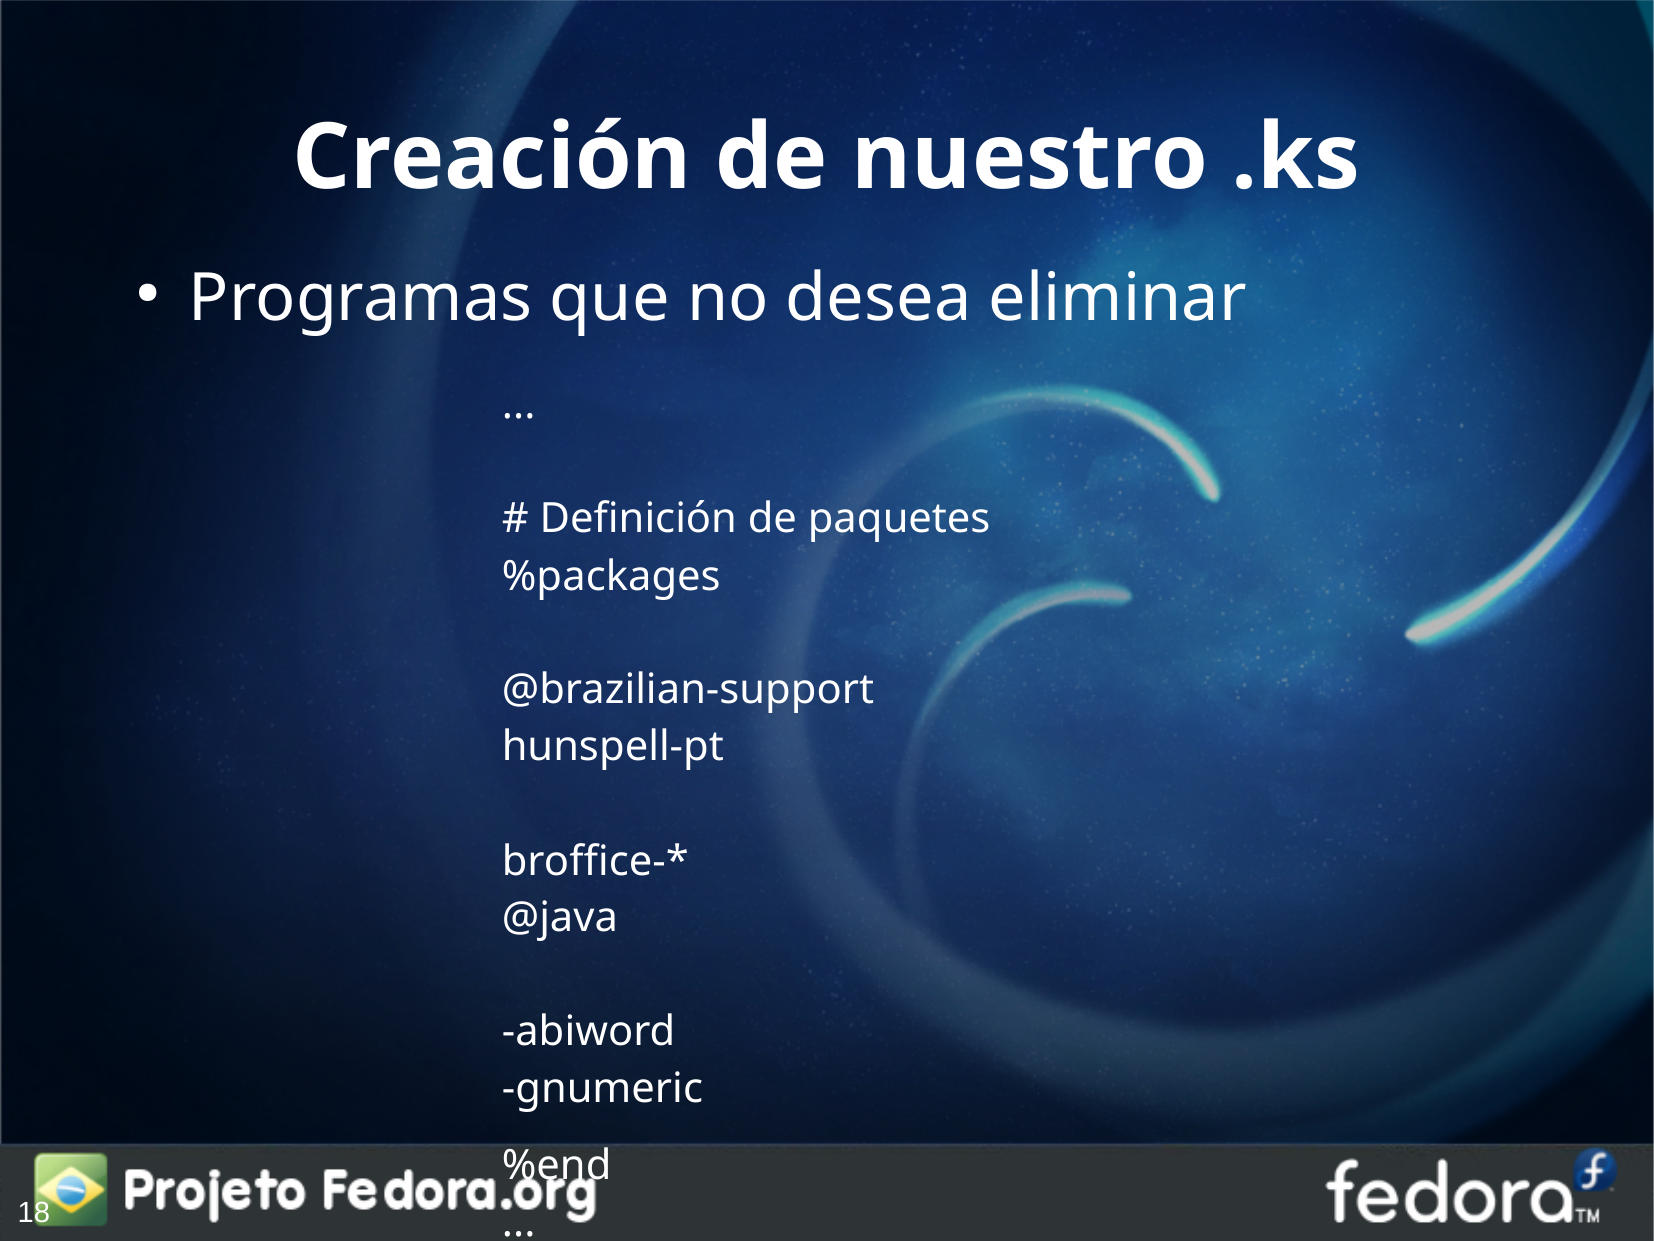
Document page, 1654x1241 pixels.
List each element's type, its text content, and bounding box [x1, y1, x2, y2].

picture [0, 0, 1654, 1241]
list Programas que no desea eliminar [118, 248, 1536, 1081]
title Creación de nuestro .ks [82, 49, 1571, 257]
text_box ... # Definición de paquetes %packages @brazilian-support hunspell-pt broffice-* @java -abiword -gnumeric %end ... [487, 366, 1167, 1126]
